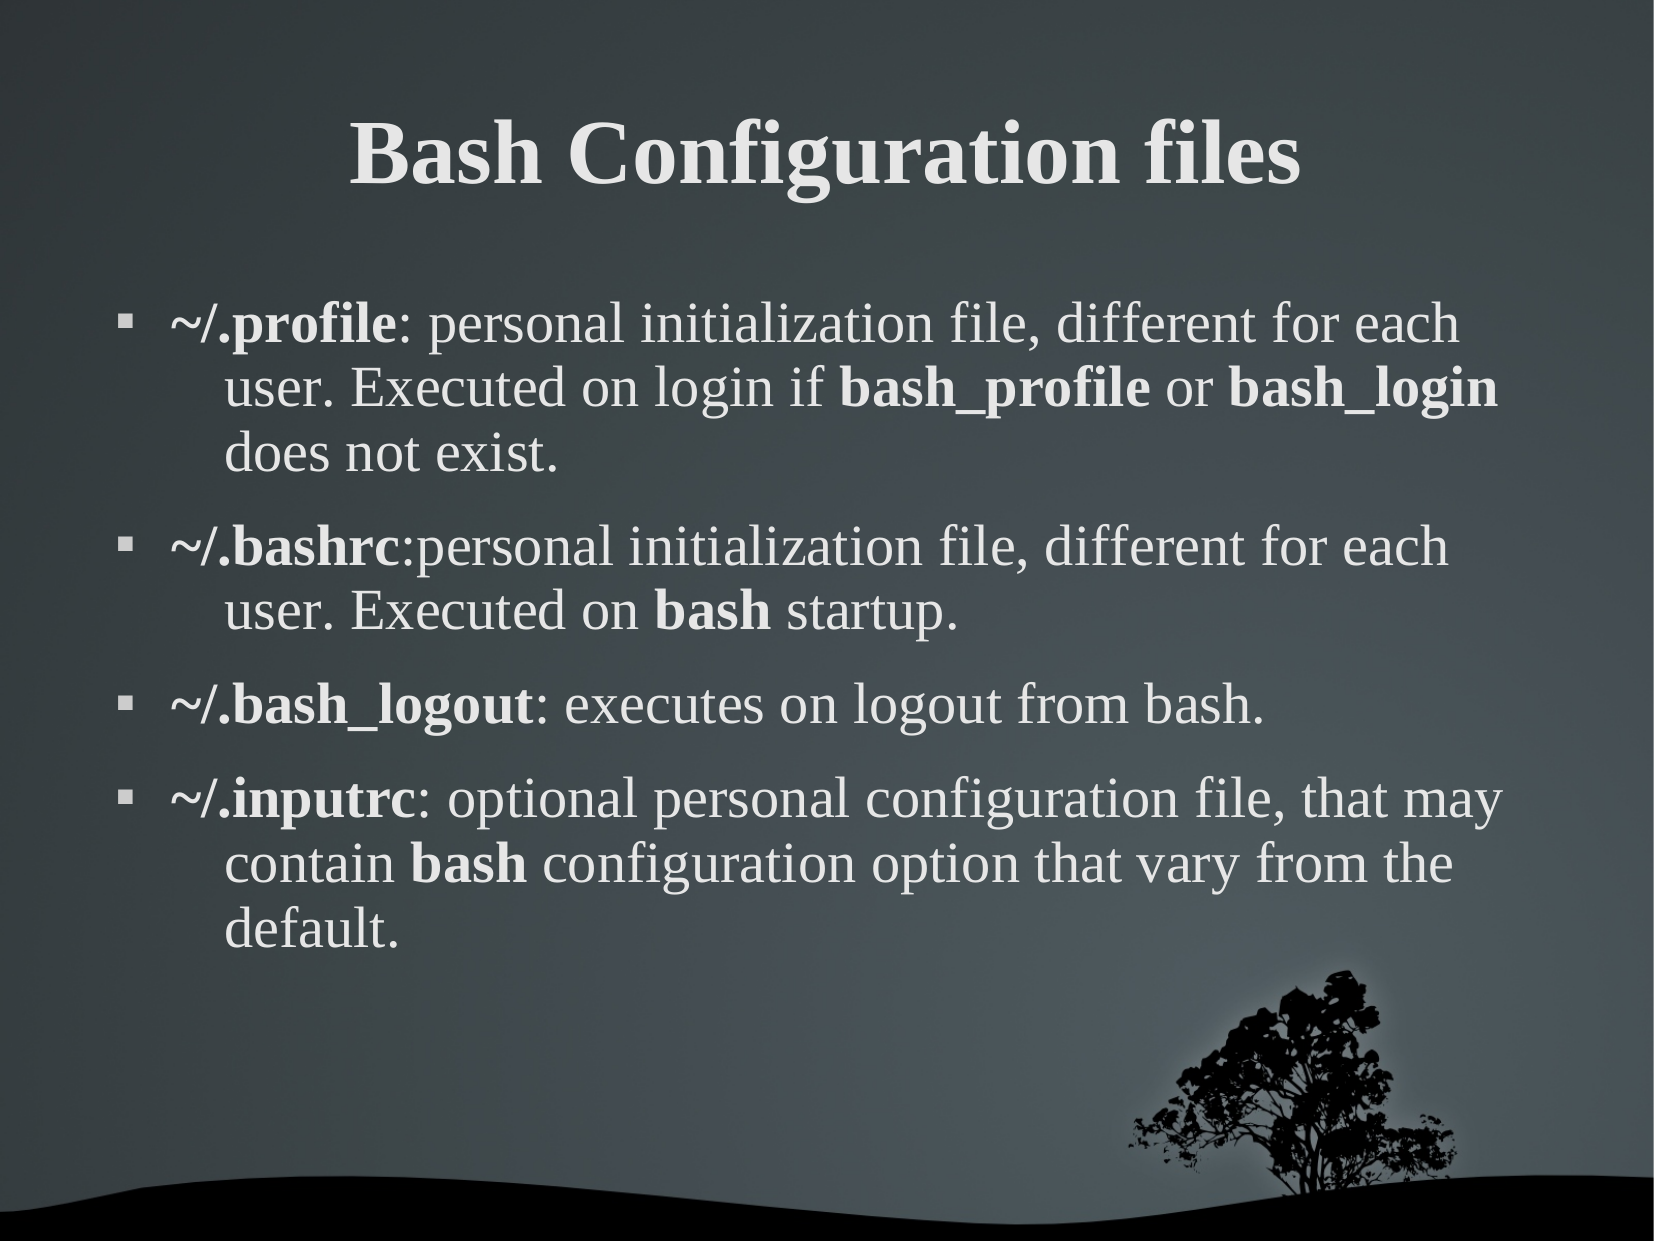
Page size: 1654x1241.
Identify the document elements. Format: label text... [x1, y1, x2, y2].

picture [0, 0, 1654, 1241]
title Bash Configuration files [82, 49, 1571, 257]
list ~/.profile: personal initialization file, different for each user. Executed on login if bash_profile or bash_login does not exist. ~/.bashrc:personal initialization file, different for each user. Executed on bash startup. ~/.bash_logout: executes on logout from bash. ~/.inputrc: optional personal configuration file, that may contain bash configuration option that vary from the default. [82, 290, 1571, 1109]
